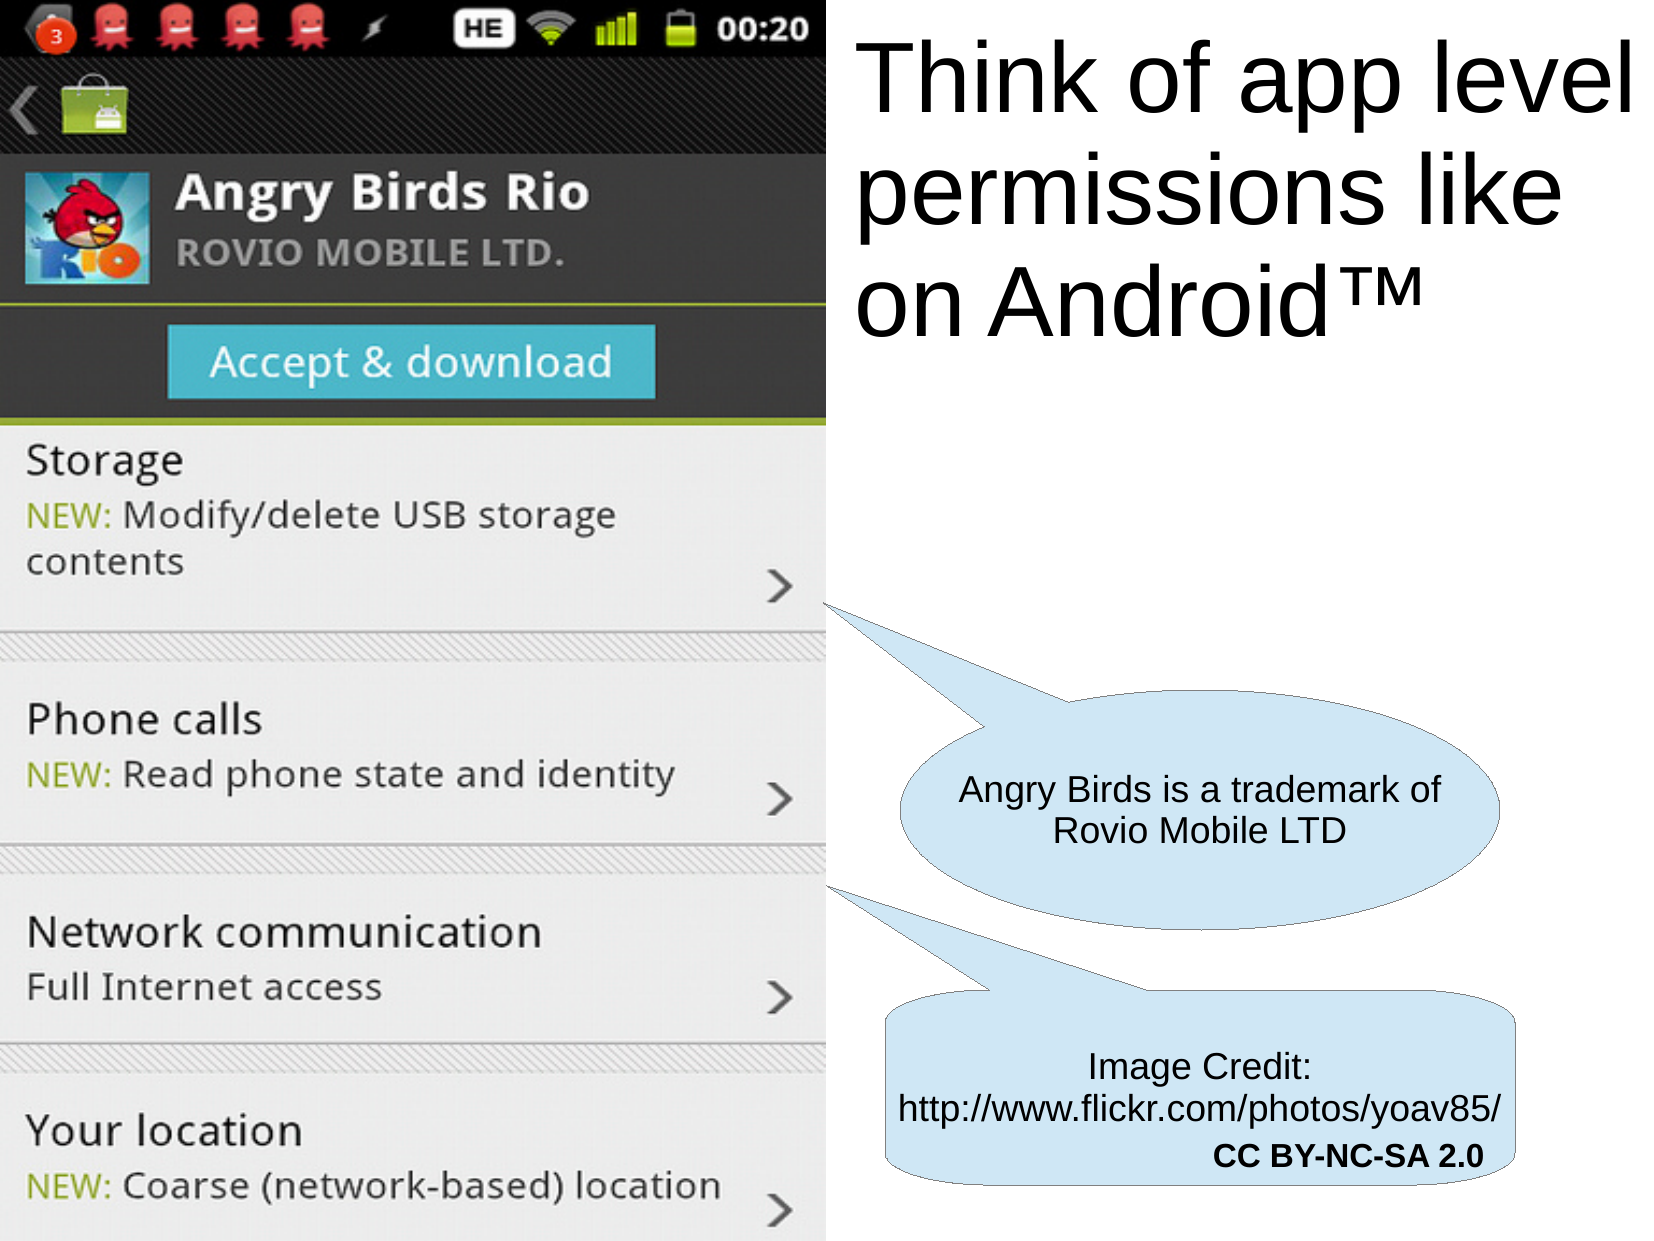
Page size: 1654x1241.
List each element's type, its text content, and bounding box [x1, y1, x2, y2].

text_box Image Credit: http://www.flickr.com/photos/yoav85/ [826, 885, 1516, 1186]
text_box CC BY-NC-SA 2.0 [1198, 1130, 1501, 1231]
text_box Angry Birds is a trademark of Rovio Mobile LTD [823, 602, 1500, 931]
text_box Think of app level permissions like on Android™ [840, 15, 1654, 366]
picture [0, 0, 826, 1241]
